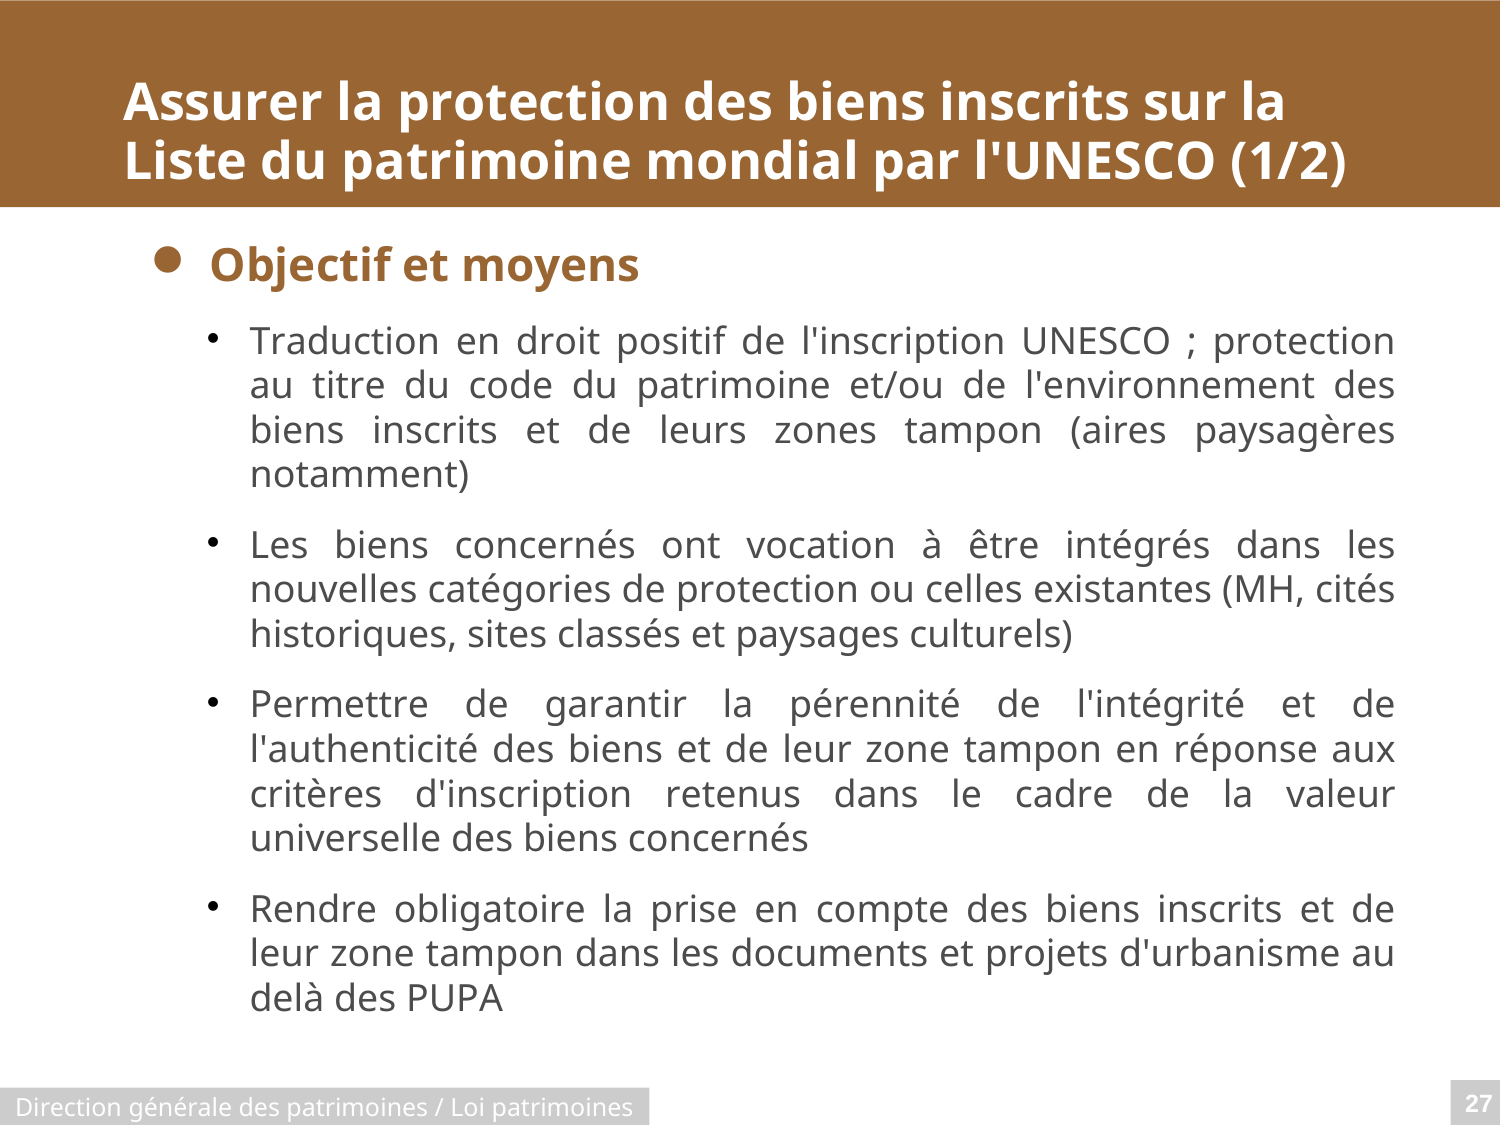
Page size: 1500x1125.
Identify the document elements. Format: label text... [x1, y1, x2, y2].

title Assurer la protection des biens inscrits sur la Liste du patrimoine mondial par l'UNESCO (1/2) [108, 59, 1388, 199]
text_box [0, 0, 1500, 208]
list Objectif et moyens Traduction en droit positif de l'inscription UNESCO ; protection au titre du code du patrimoine et/ou de l'environnement des biens inscrits et de leurs zones tampon (aires paysagères notamment) Les biens concernés ont vocation à être intégrés dans les nouvelles catégories de protection ou celles existantes (MH, cités historiques, sites classés et paysages culturels) Permettre de garantir la pérennité de l'intégrité et de l'authenticité des biens et de leur zone tampon en réponse aux critères d'inscription retenus dans le cadre de la valeur universelle des biens concernés Rendre obligatoire la prise en compte des biens inscrits et de leur zone tampon dans les documents et projets d'urbanisme au delà des PUPA [29, 230, 1412, 1080]
